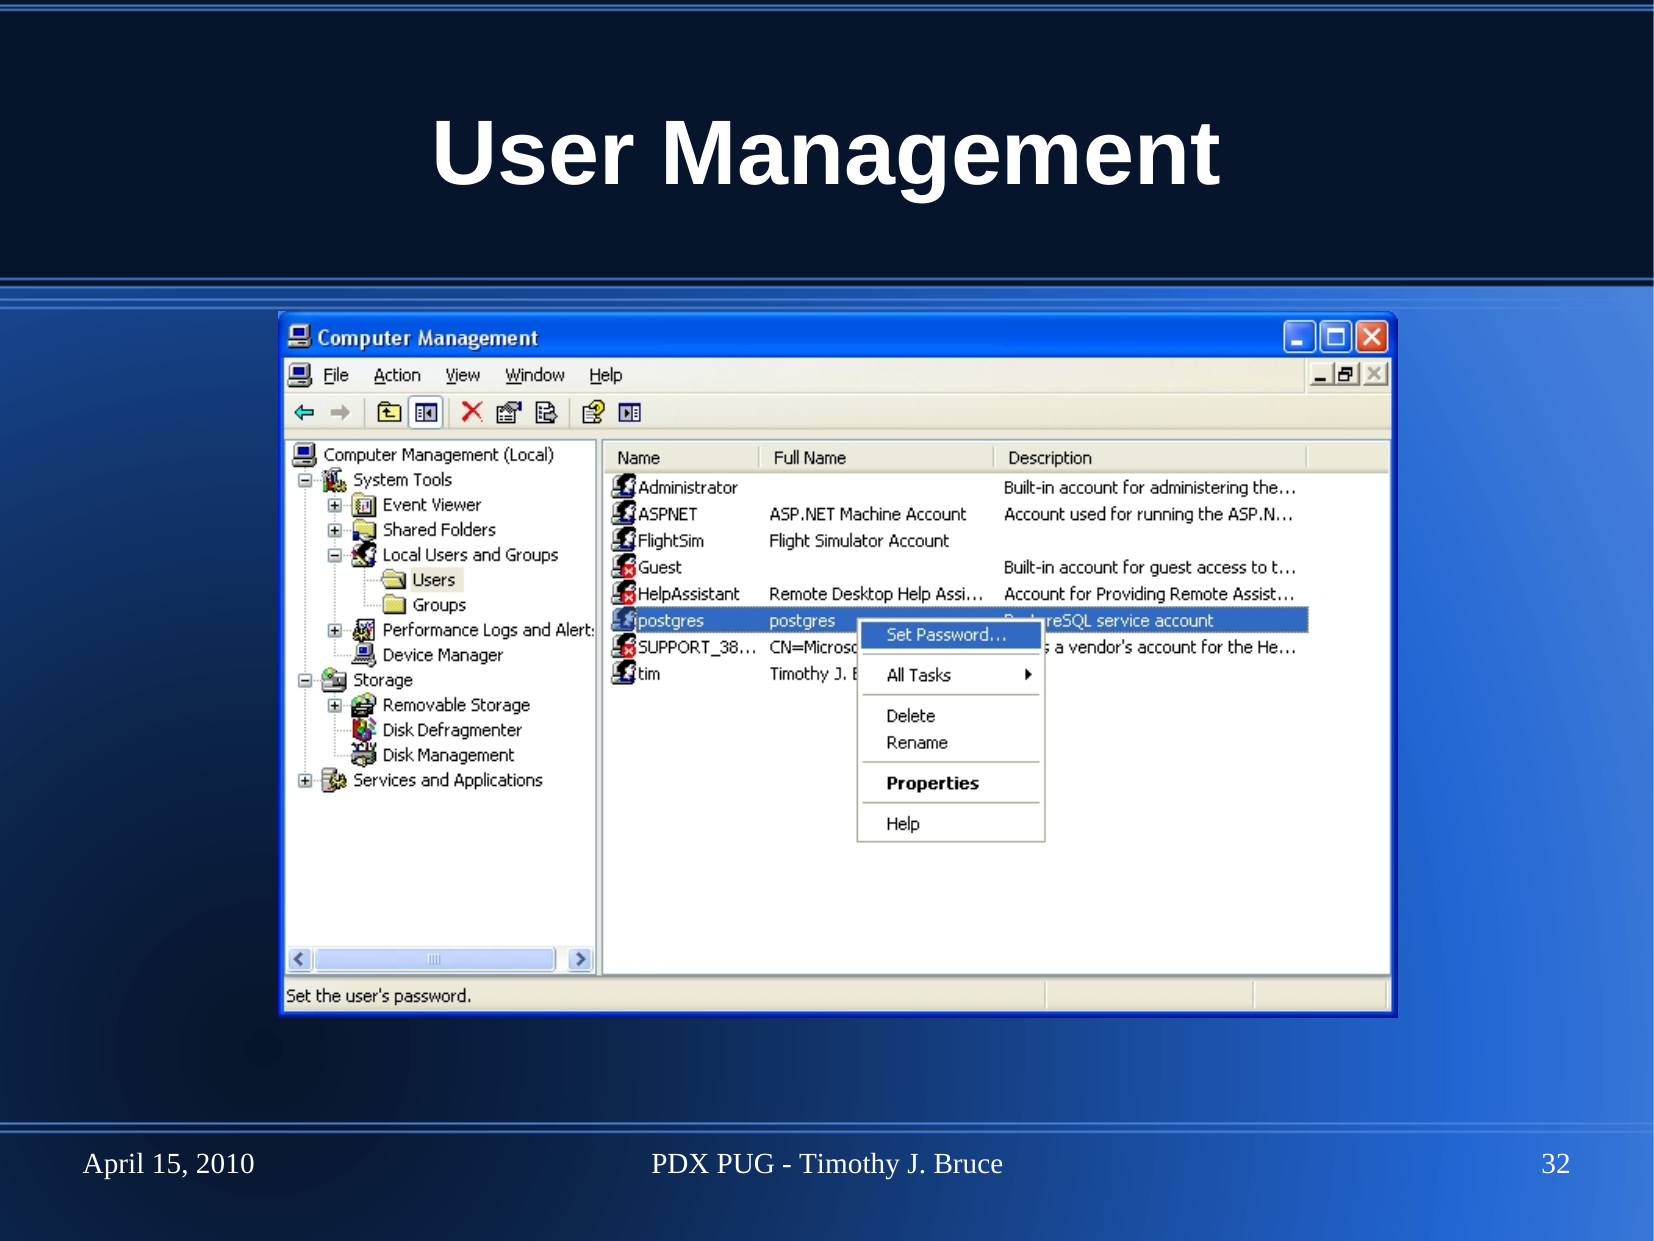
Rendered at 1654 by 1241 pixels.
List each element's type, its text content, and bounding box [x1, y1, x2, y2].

title User Management [82, 56, 1571, 250]
picture [0, 0, 1654, 1241]
